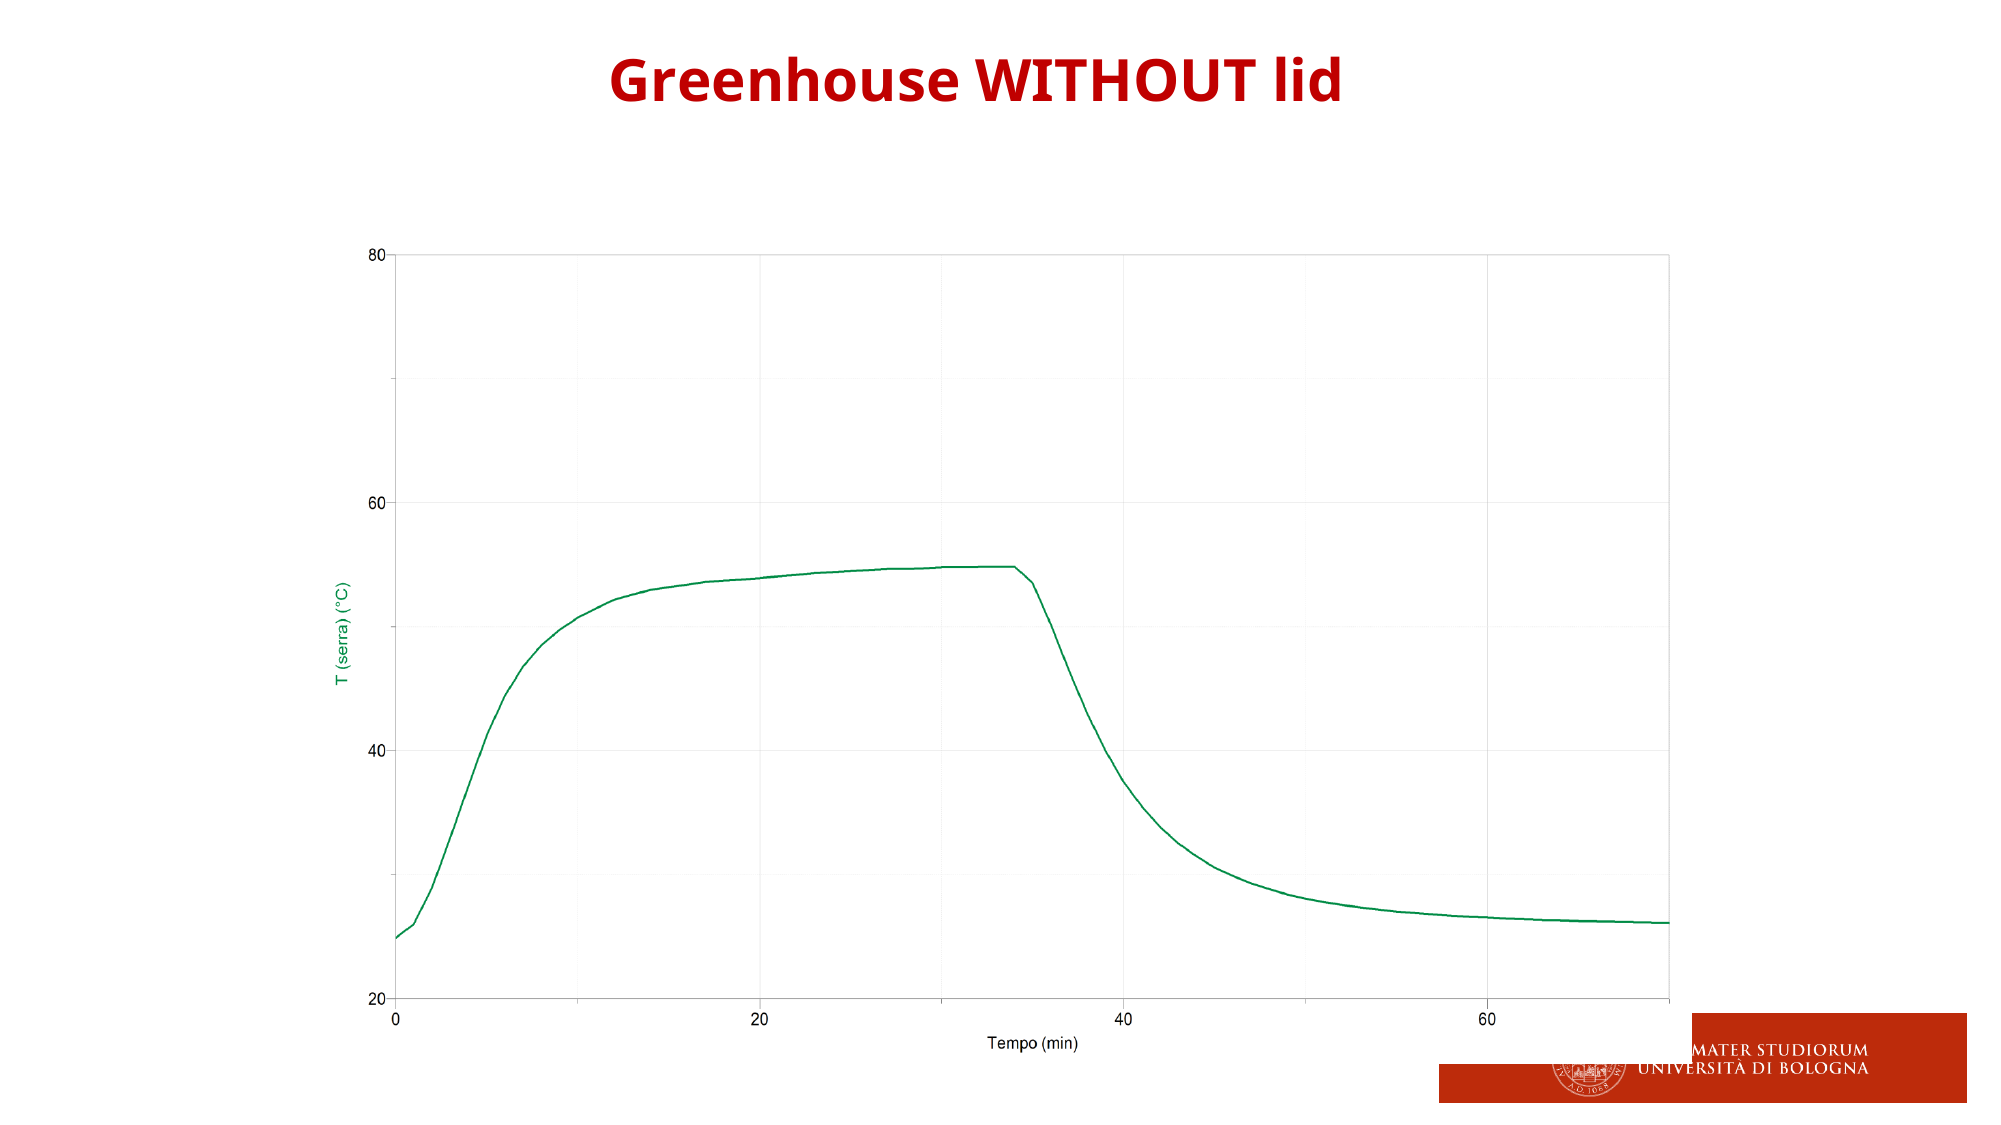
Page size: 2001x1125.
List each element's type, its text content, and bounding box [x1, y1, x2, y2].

text_box Greenhouse WITHOUT lid [273, 35, 1680, 122]
picture [320, 234, 1692, 1064]
